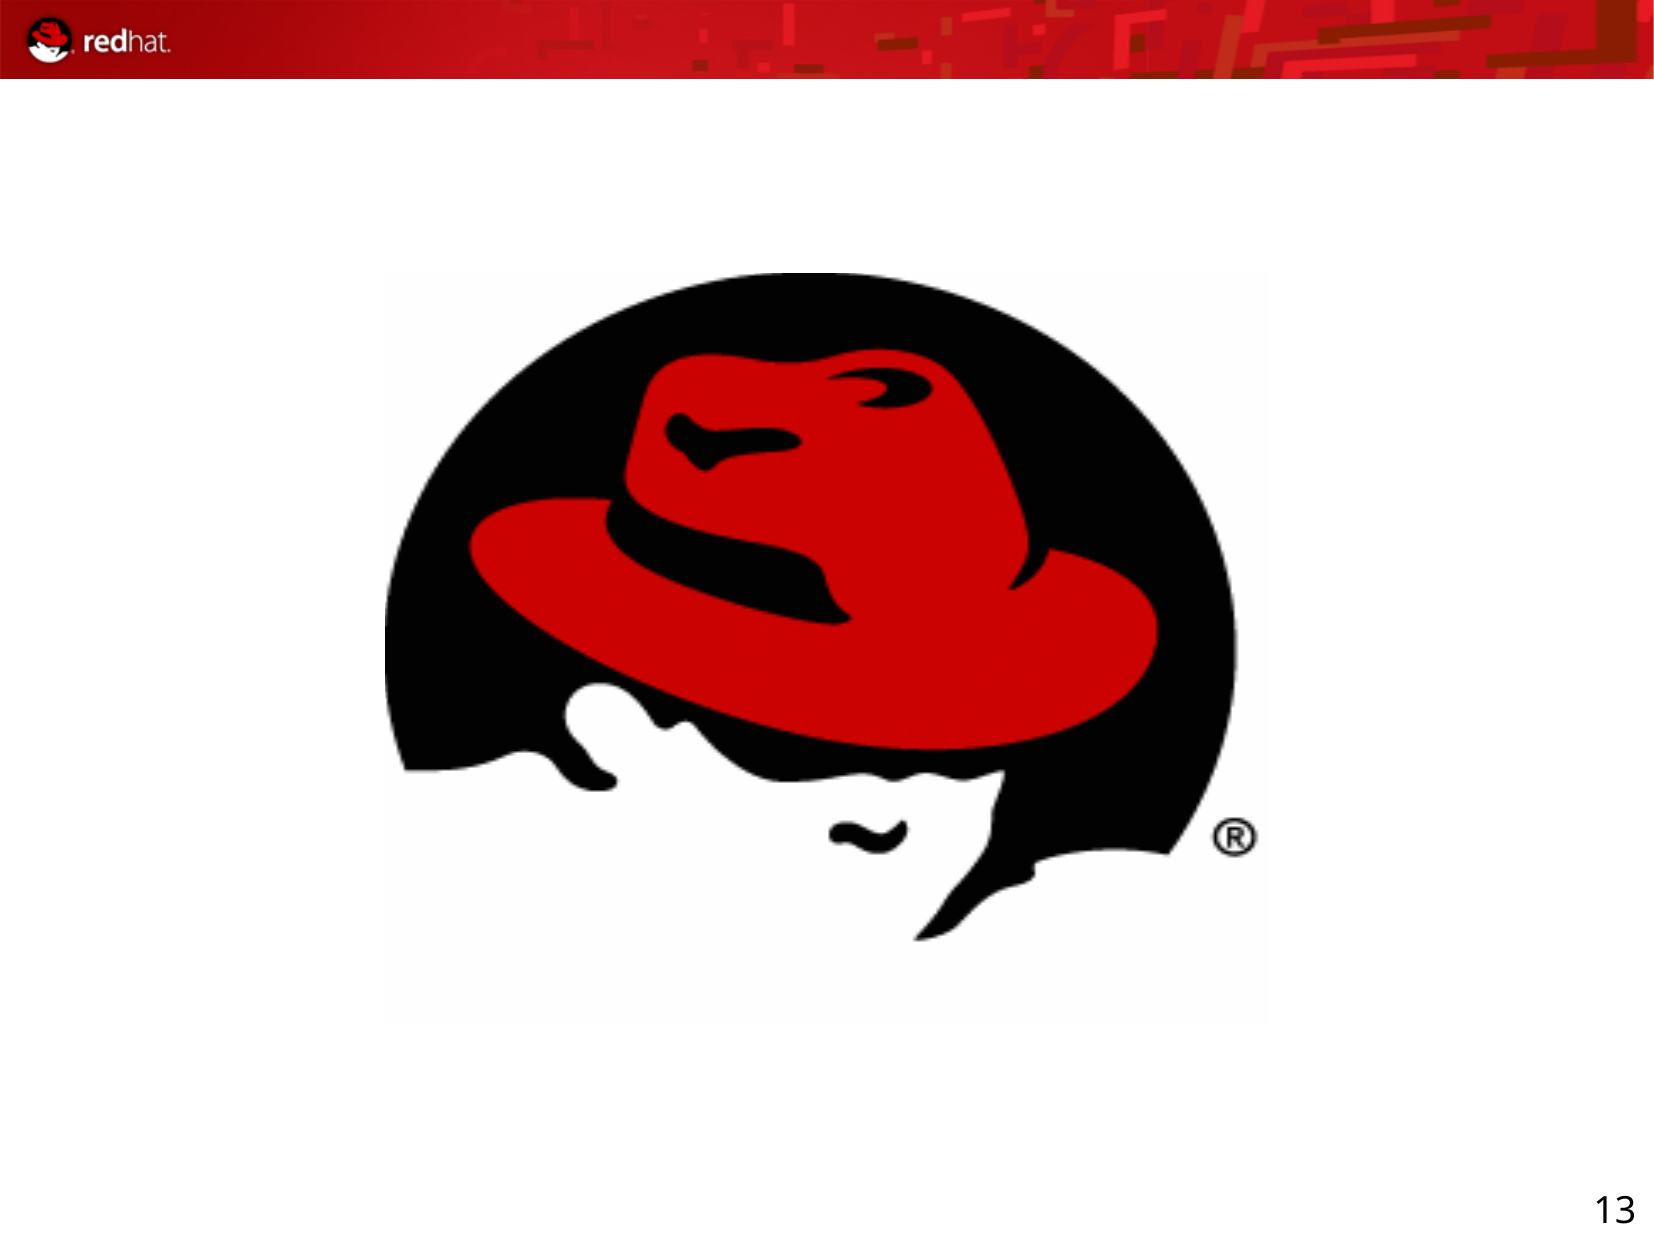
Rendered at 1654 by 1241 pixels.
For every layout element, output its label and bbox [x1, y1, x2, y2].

picture [0, 0, 1654, 79]
picture [385, 273, 1269, 1023]
